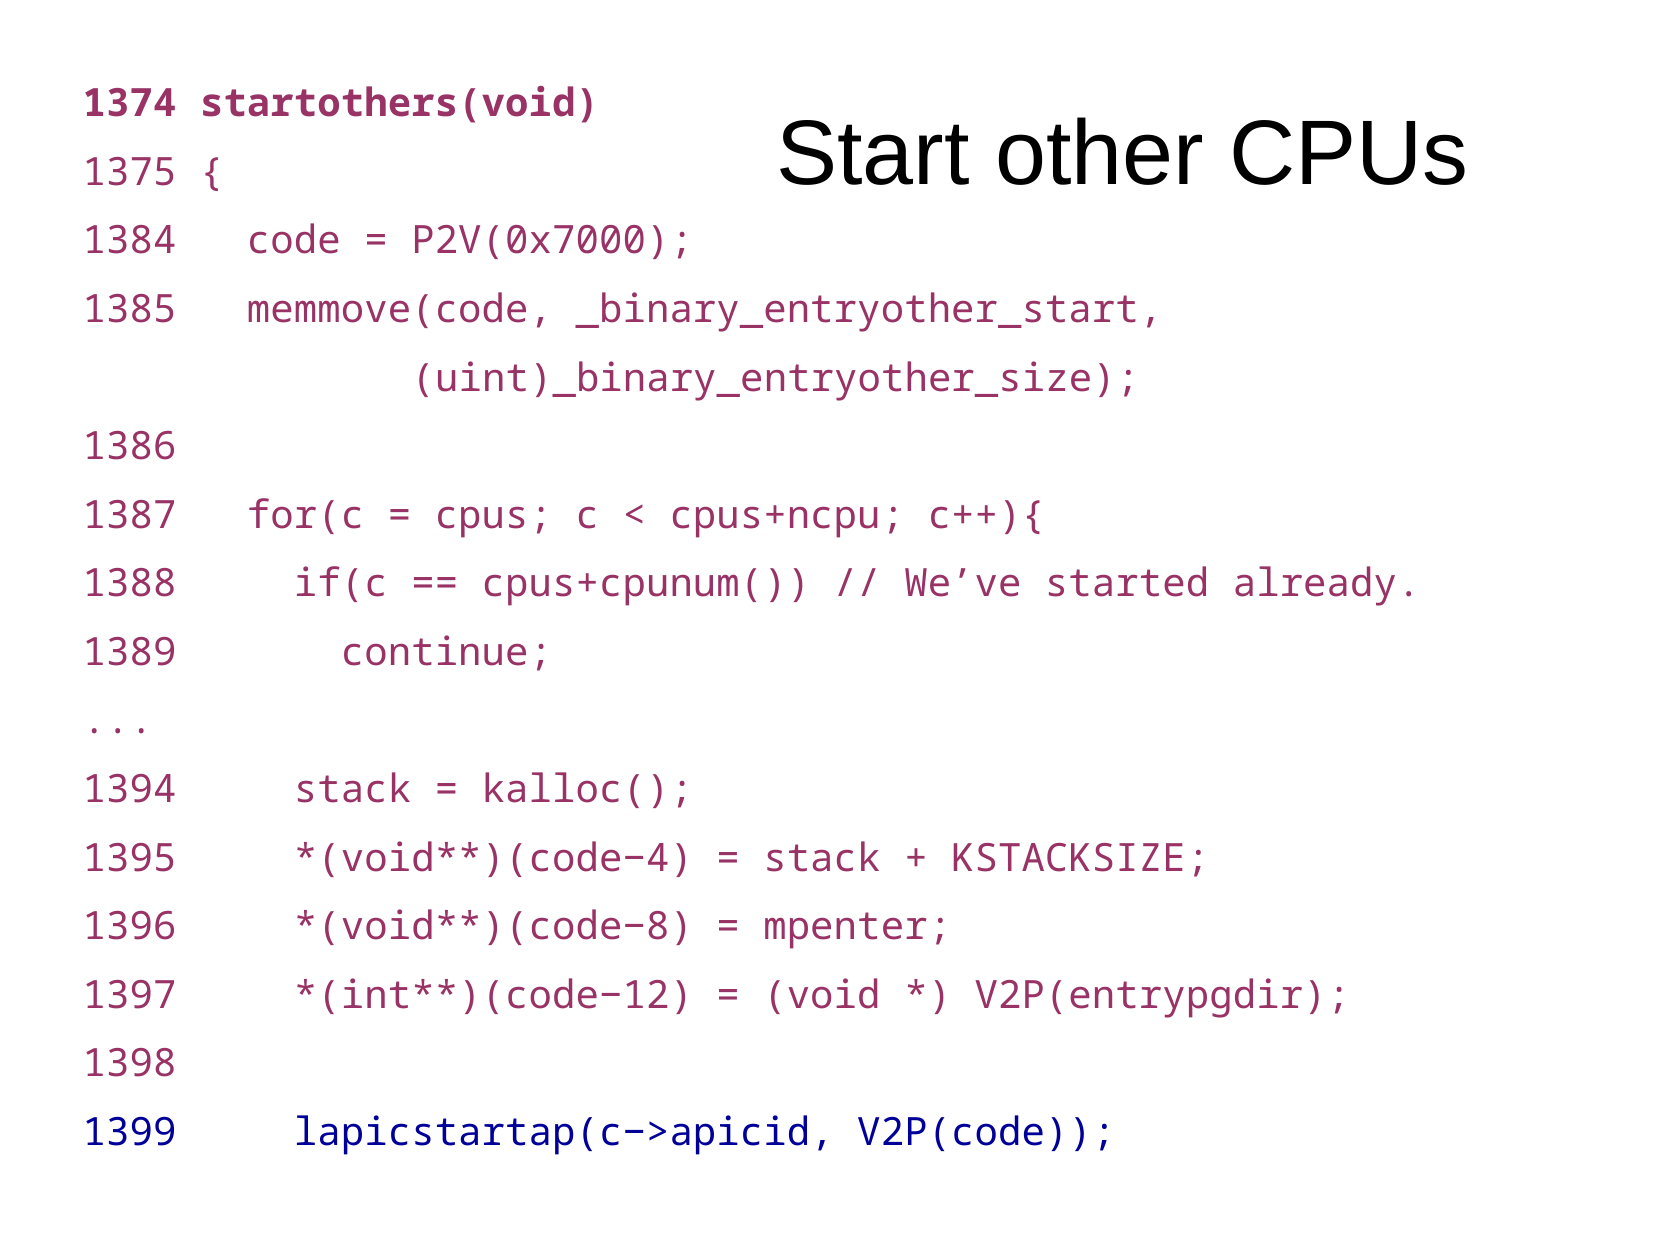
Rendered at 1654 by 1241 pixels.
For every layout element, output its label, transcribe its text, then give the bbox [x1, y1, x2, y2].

title Start other CPUs [675, 49, 1571, 257]
list 1374 startothers(void) 1375 { 1384 code = P2V(0x7000); 1385 memmove(code, _binary_entryother_start, (uint)_binary_entryother_size); 1386 1387 for(c = cpus; c < cpus+ncpu; c++){ 1388 if(c == cpus+cpunum()) // We’ve started already. 1389 continue; ... 1394 stack = kalloc(); 1395 *(void**)(code−4) = stack + KSTACKSIZE; 1396 *(void**)(code−8) = mpenter; 1397 *(int**)(code−12) = (void *) V2P(entrypgdir); 1398 1399 lapicstartap(c−>apicid, V2P(code)); [82, 75, 1571, 1163]
